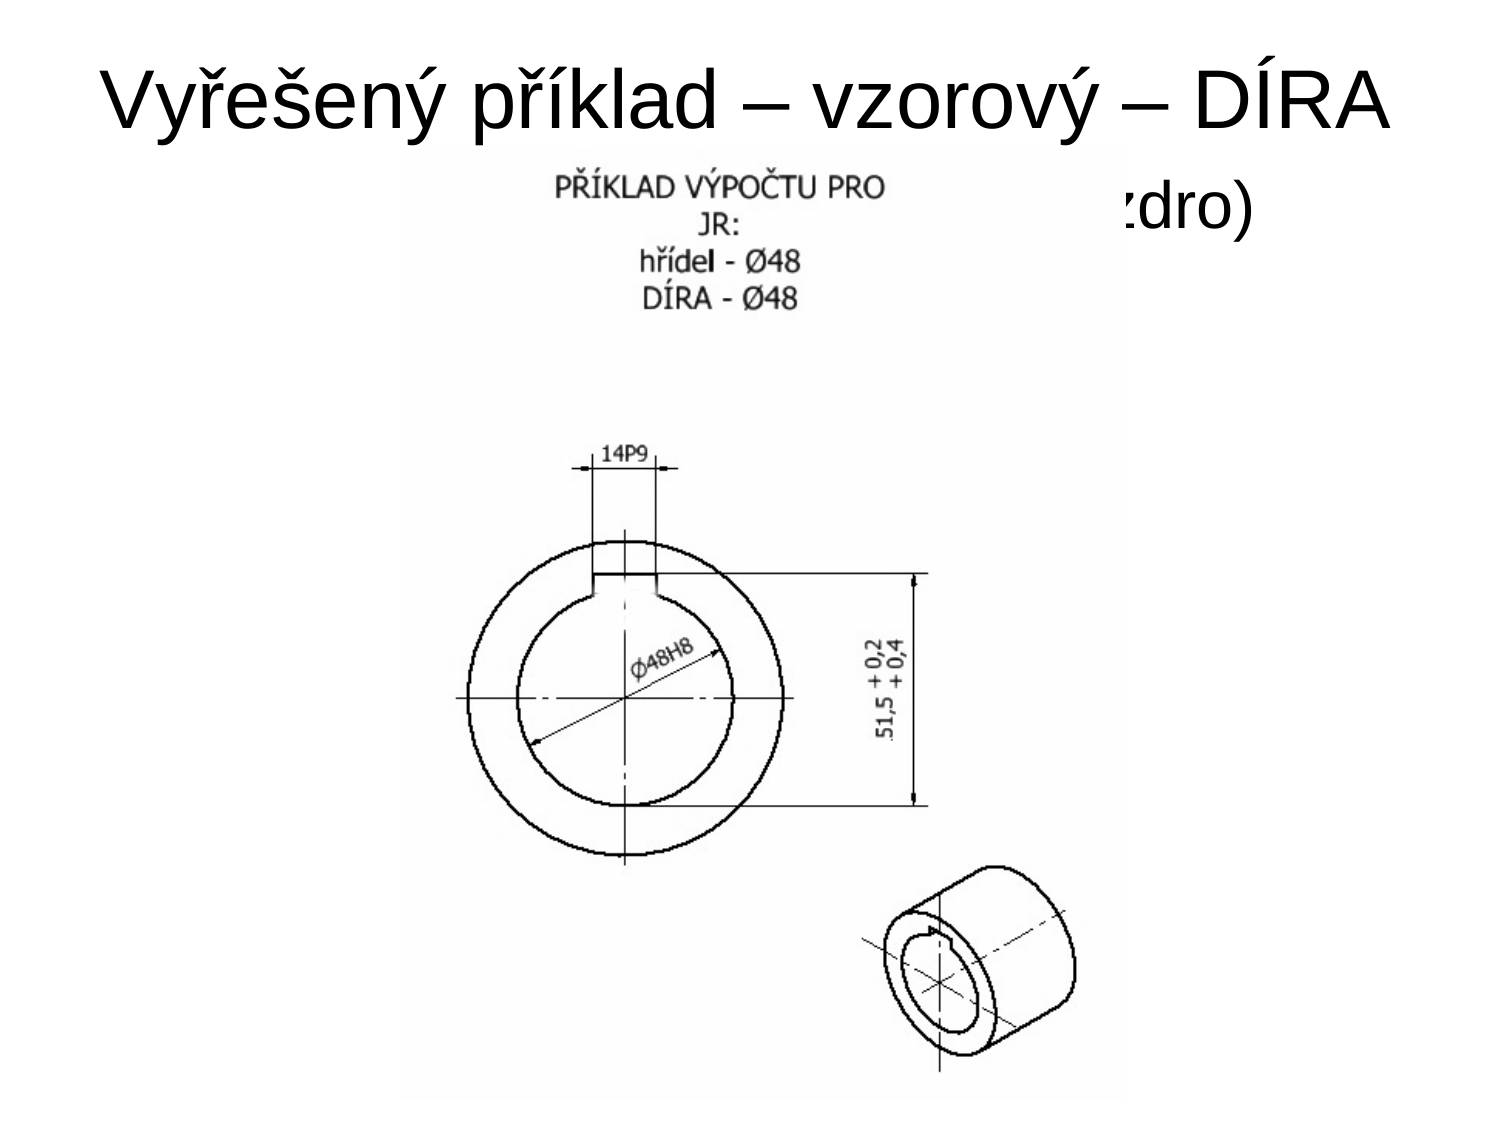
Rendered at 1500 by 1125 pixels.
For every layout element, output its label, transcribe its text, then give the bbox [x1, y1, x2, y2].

title Vyřešený příklad – vzorový – DÍRA (pouzdro) [75, 37, 1476, 188]
picture [399, 149, 1126, 1101]
